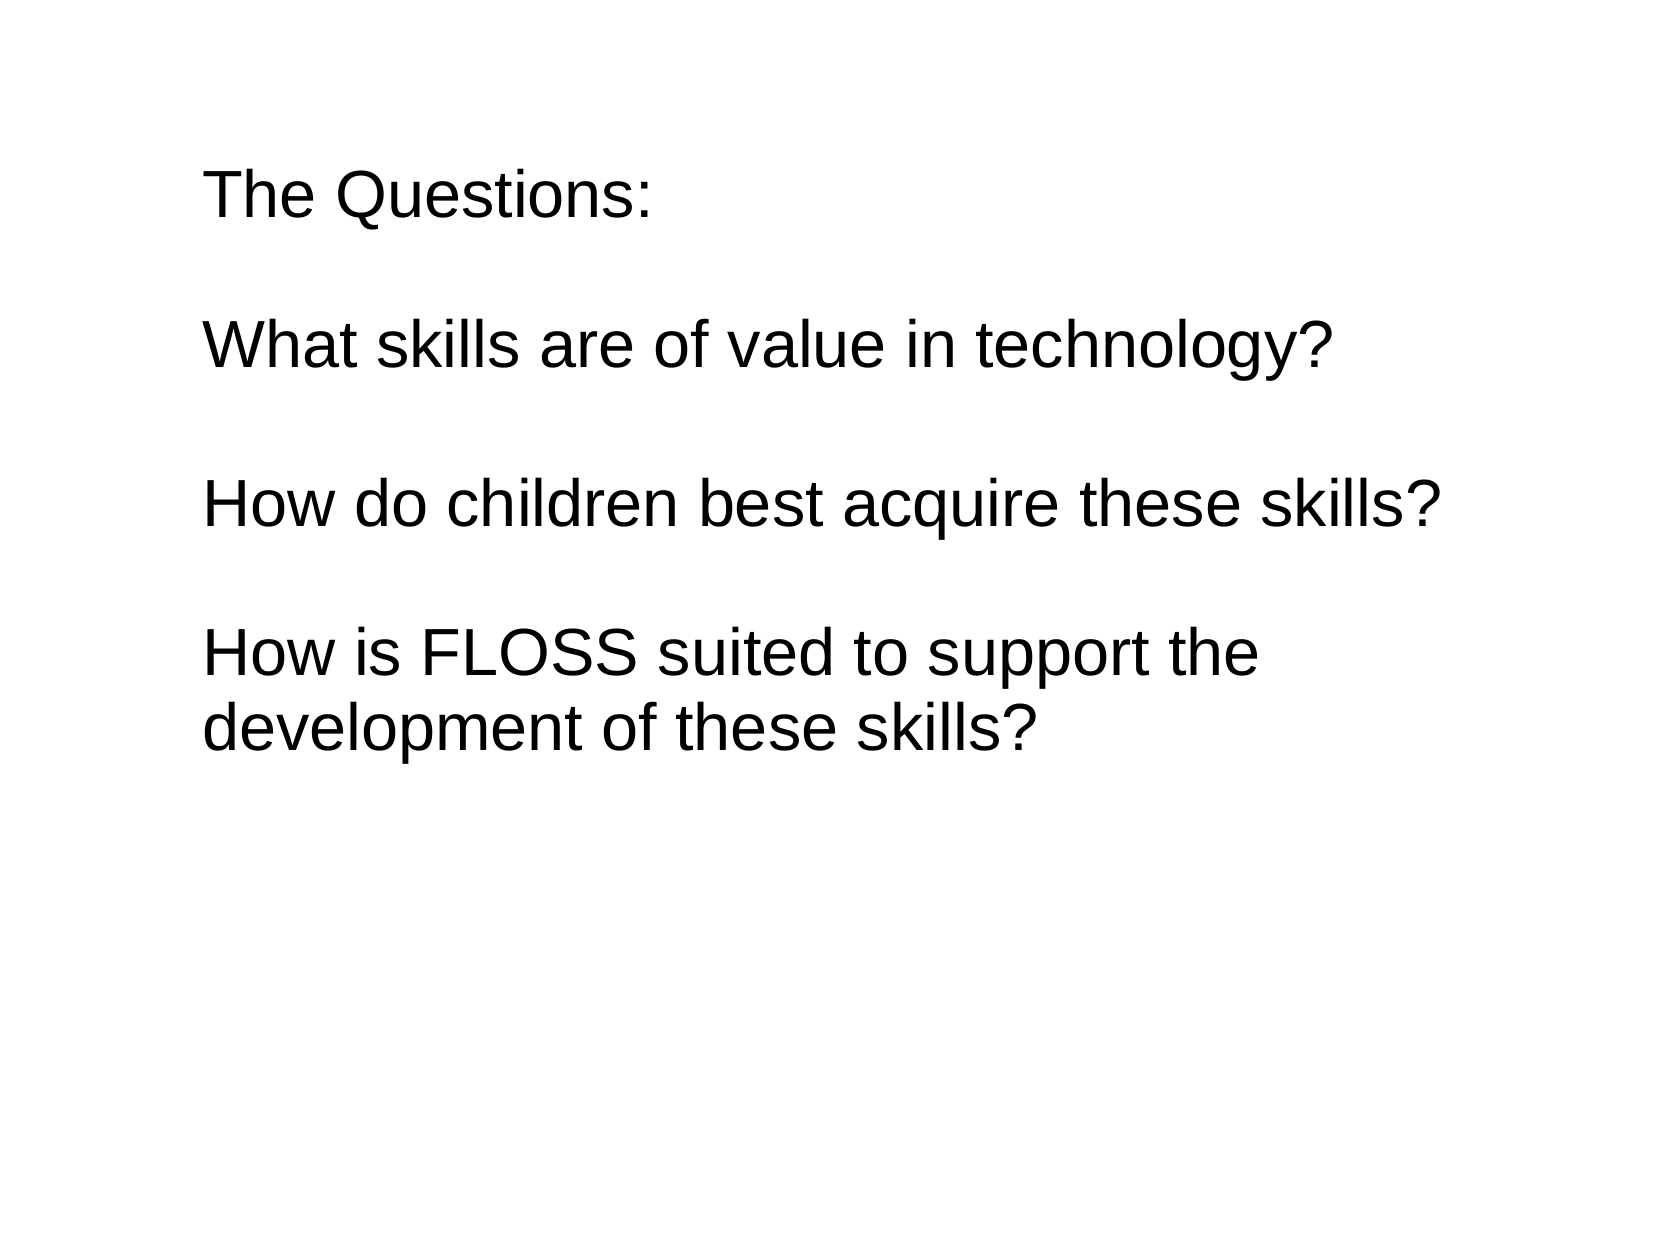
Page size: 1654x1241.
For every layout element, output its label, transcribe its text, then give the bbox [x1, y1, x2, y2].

text_box The Questions: What skills are of value in technology? How do children best acquire these skills? How is FLOSS suited to support the development of these skills? [187, 150, 1576, 1013]
